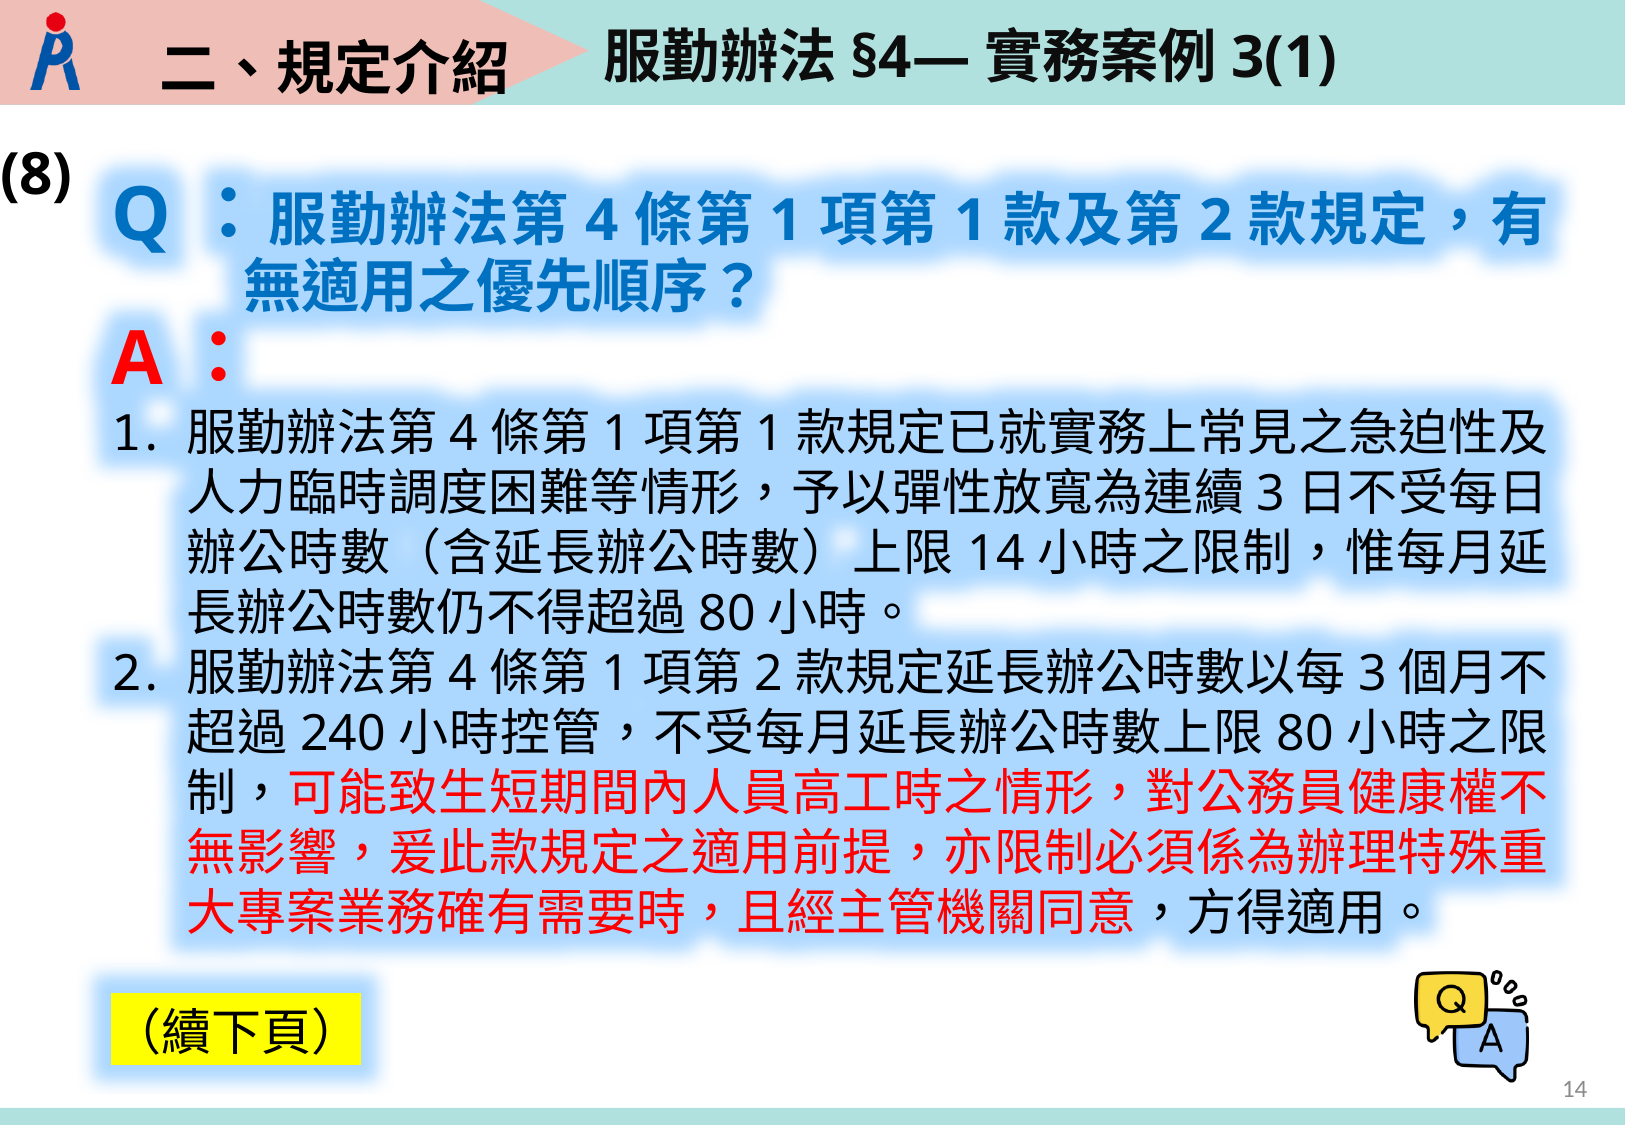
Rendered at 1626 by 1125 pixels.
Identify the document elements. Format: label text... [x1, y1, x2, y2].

text_box 服勤辦法§4—實務案例3(1) [588, 11, 1454, 97]
picture [1414, 1009, 1529, 1083]
text_box [473, 0, 1625, 105]
text_box [0, 1107, 1625, 1125]
picture [30, 12, 80, 90]
text_box Q：服勤辦法第4條第1項第1款及第2款規定，有無適用之優先順序？ A： 服勤辦法第4條第1項第1款規定已就實務上常見之急迫性及人力臨時調度困難等情形，予以彈性放寬為連續3日不受每日辦公時數（含延長辦公時數）上限14小時之限制，惟每月延長辦公時數仍不得超過80小時。 服勤辦法第4條第1項第2款規定延長辦公時數以每3個月不超過240小時控管，不受每月延長辦公時數上限80小時之限制，可能致生短期間內人員高工時之情形，對公務員健康權不無影響，爰此款規定之適用前提，亦限制必須係為辦理特殊重大專案業務確有需要時，且經主管機關同意，方得適用。 （續下頁） [96, 168, 1564, 1009]
text_box 二、規定介紹(8) [0, 0, 588, 105]
slide_number <編號> [1236, 1057, 1603, 1107]
